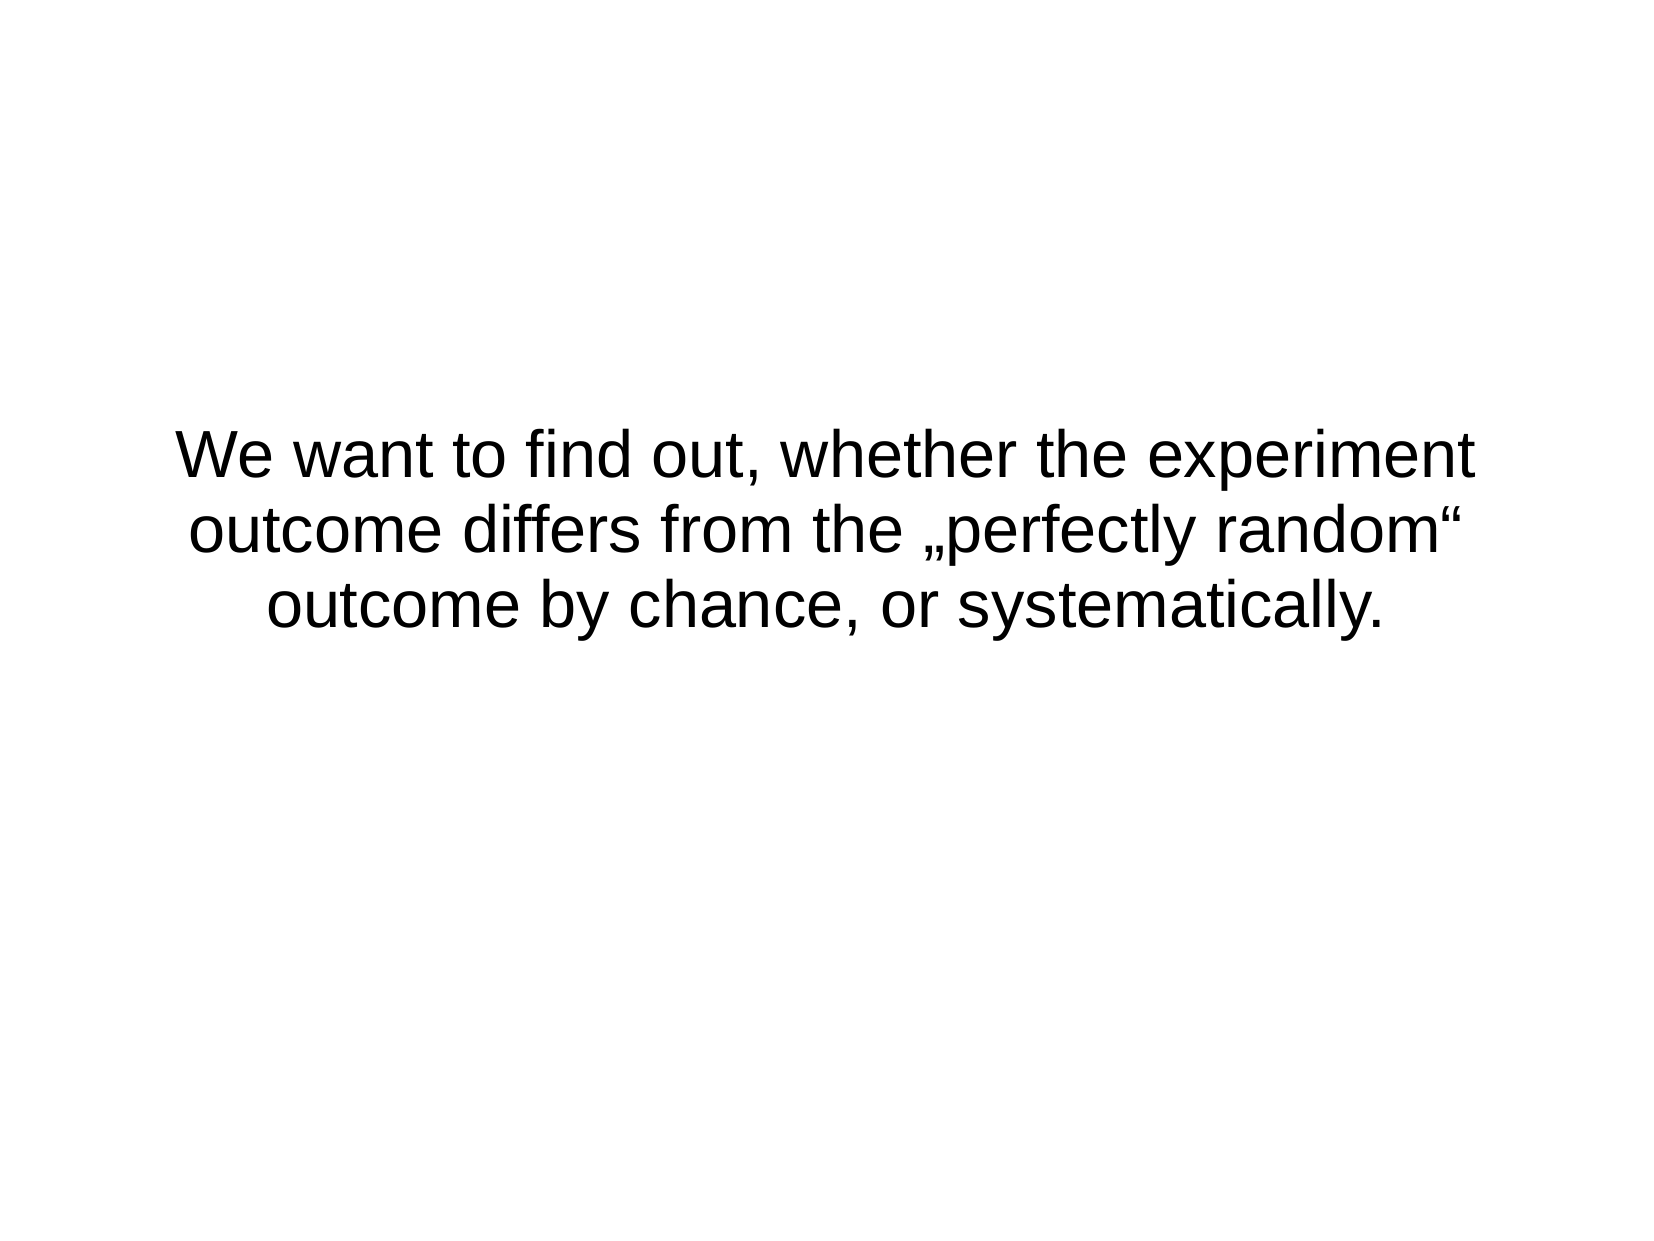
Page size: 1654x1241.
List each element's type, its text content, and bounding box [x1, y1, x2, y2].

subtitle We want to find out, whether the experiment outcome differs from the „perfectly random“ outcome by chance, or systematically. [82, 49, 1571, 1010]
